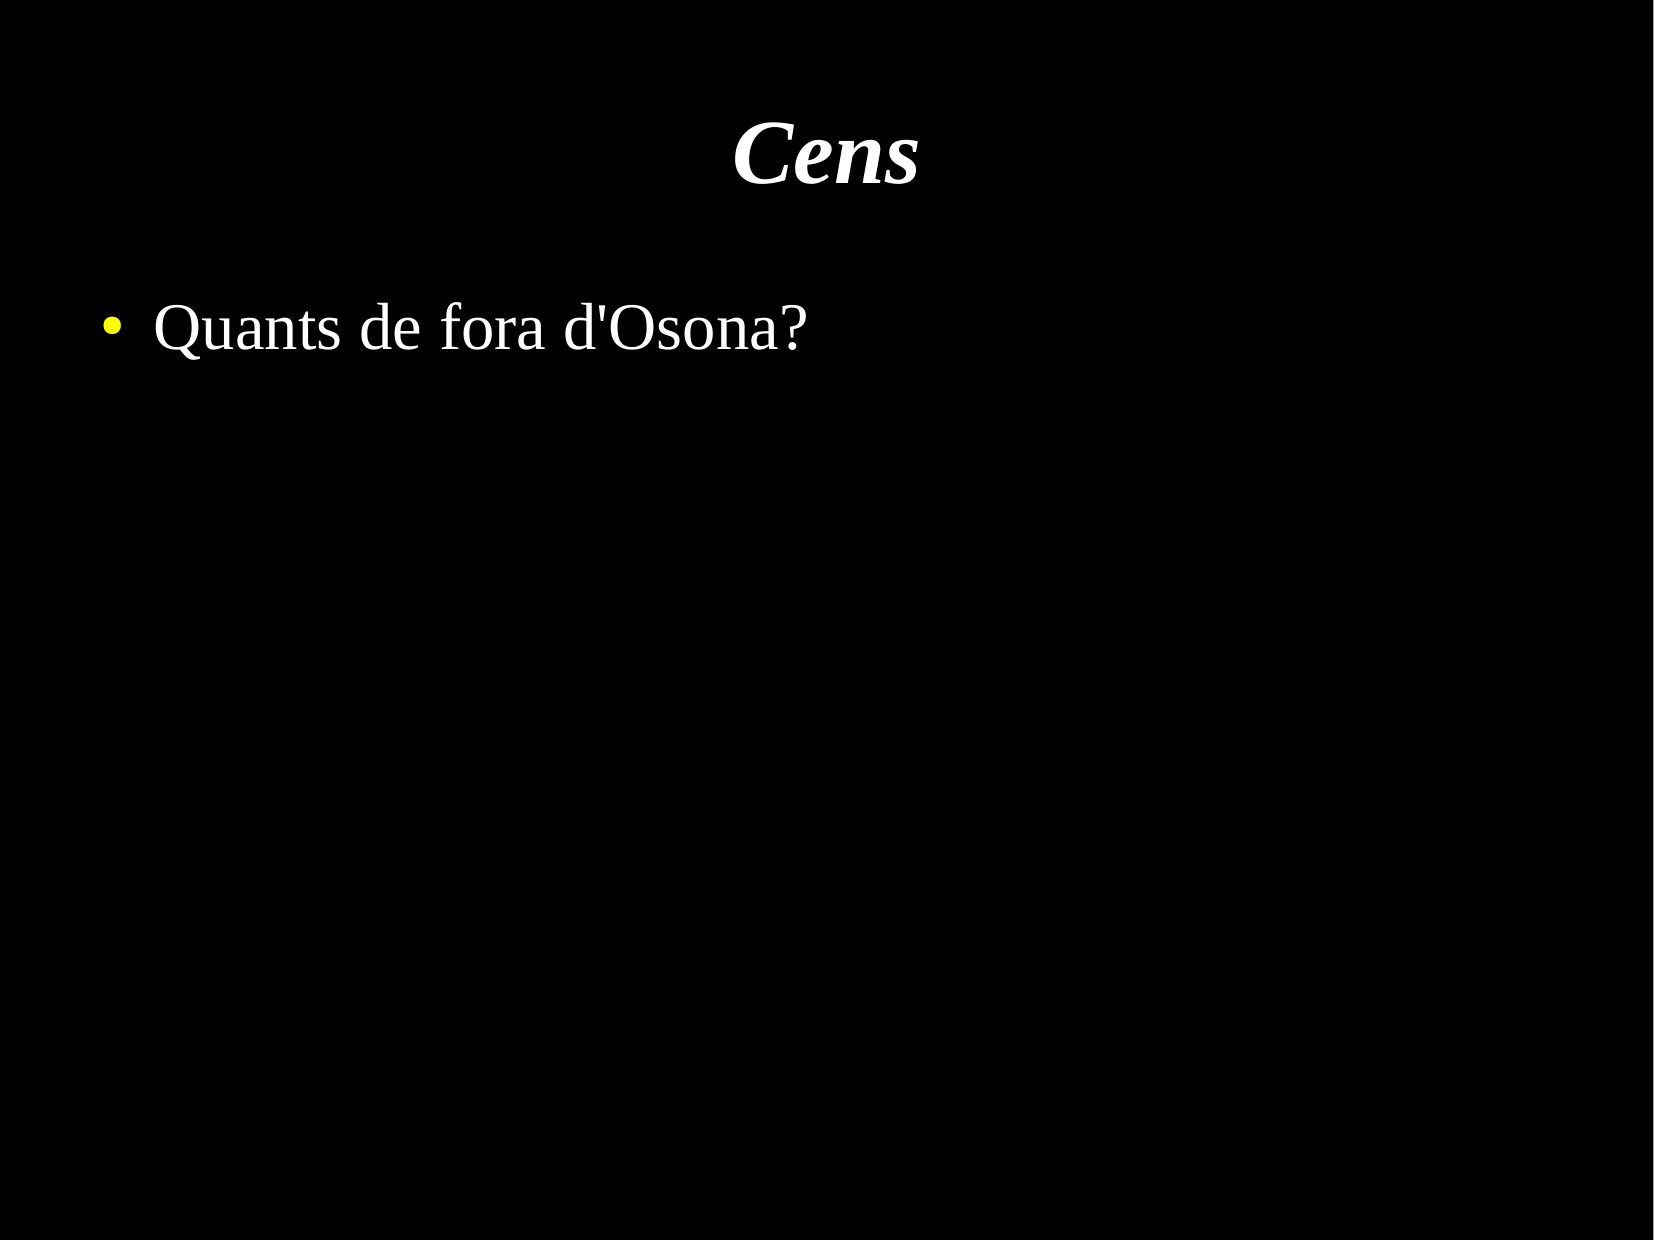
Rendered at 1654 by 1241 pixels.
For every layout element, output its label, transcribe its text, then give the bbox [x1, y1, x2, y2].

title Cens [82, 56, 1571, 250]
list Quants de fora d'Osona? [82, 290, 1571, 1094]
